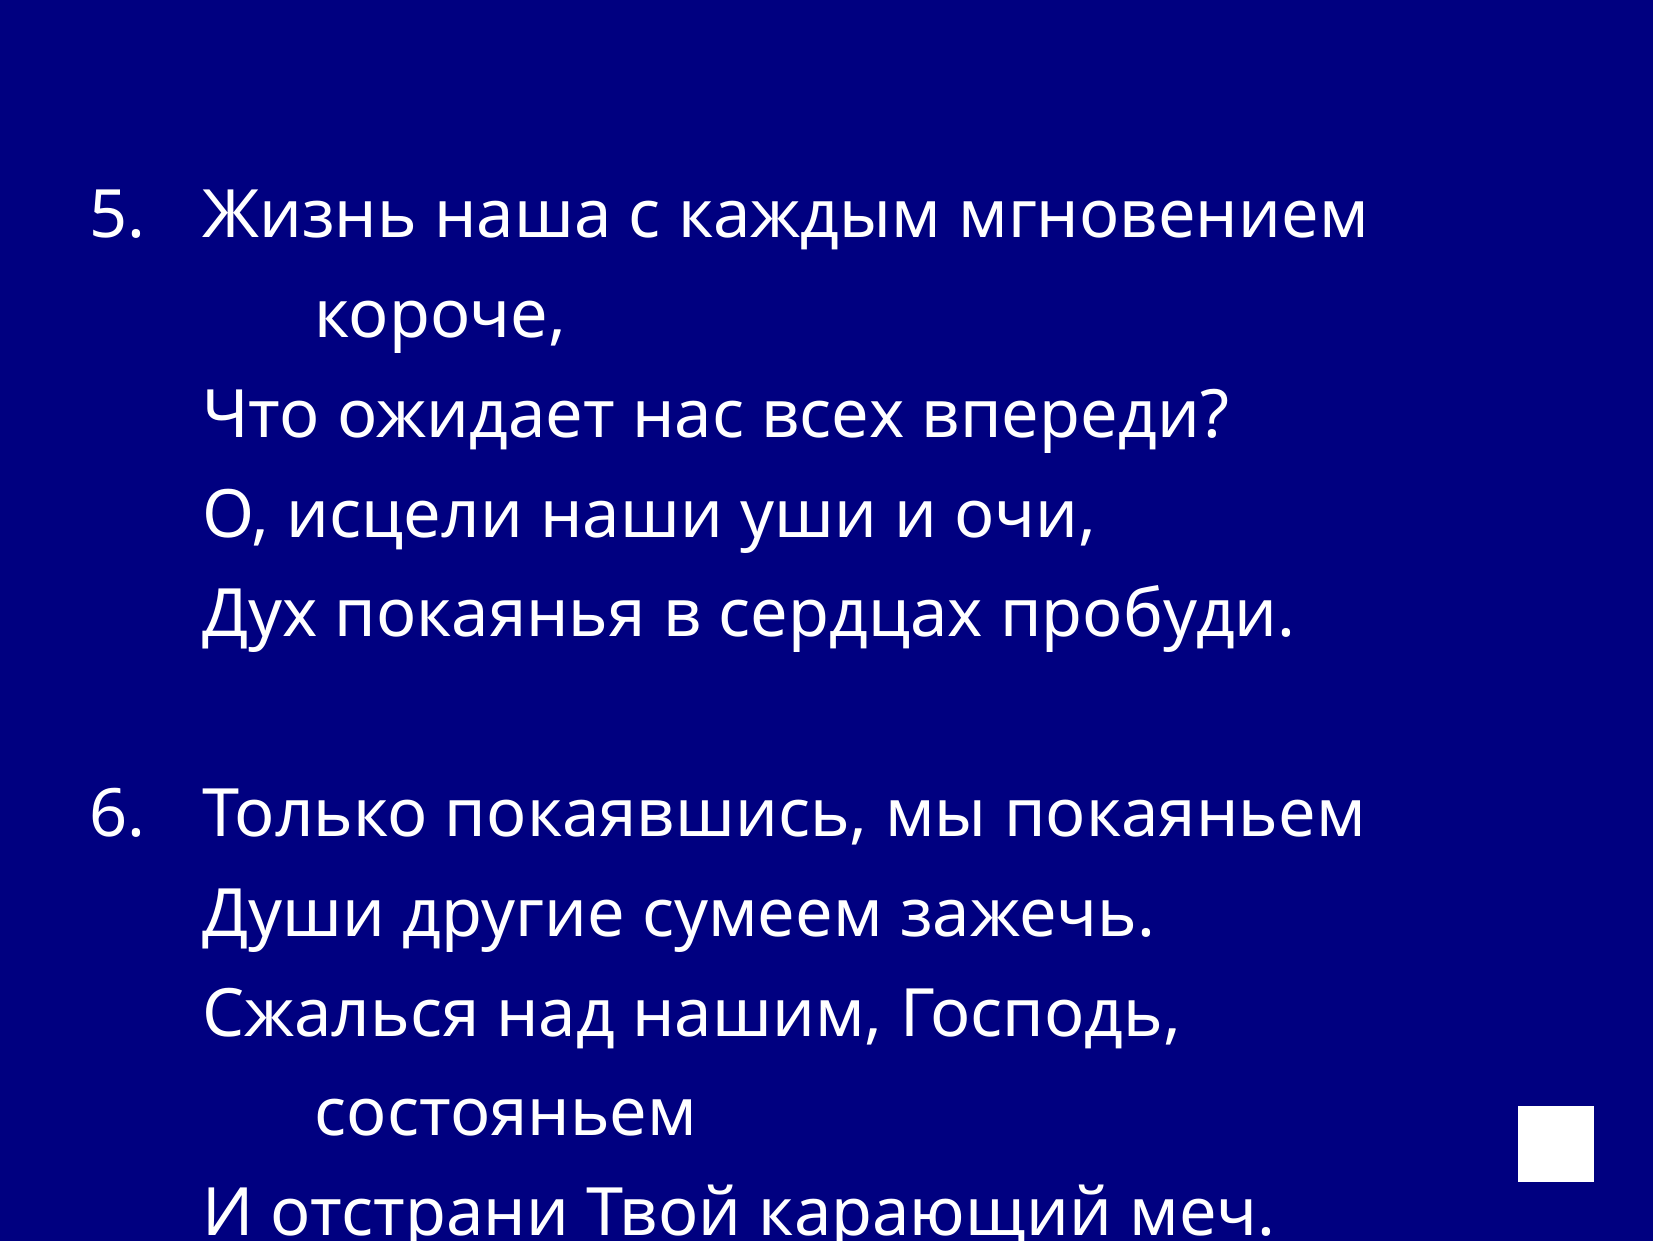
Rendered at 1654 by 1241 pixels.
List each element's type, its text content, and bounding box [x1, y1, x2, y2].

text_box 5. Жизнь наша с каждым мгновением короче, Что ожидает нас всех впереди? О, исцели наши уши и очи, Дух покаянья в сердцах пробуди. 6. Только покаявшись, мы покаяньем Души другие сумеем зажечь. Сжалься над нашим, Господь, состояньем И отстрани Твой карающий меч. [75, 150, 1576, 1163]
text_box [1518, 1106, 1594, 1182]
